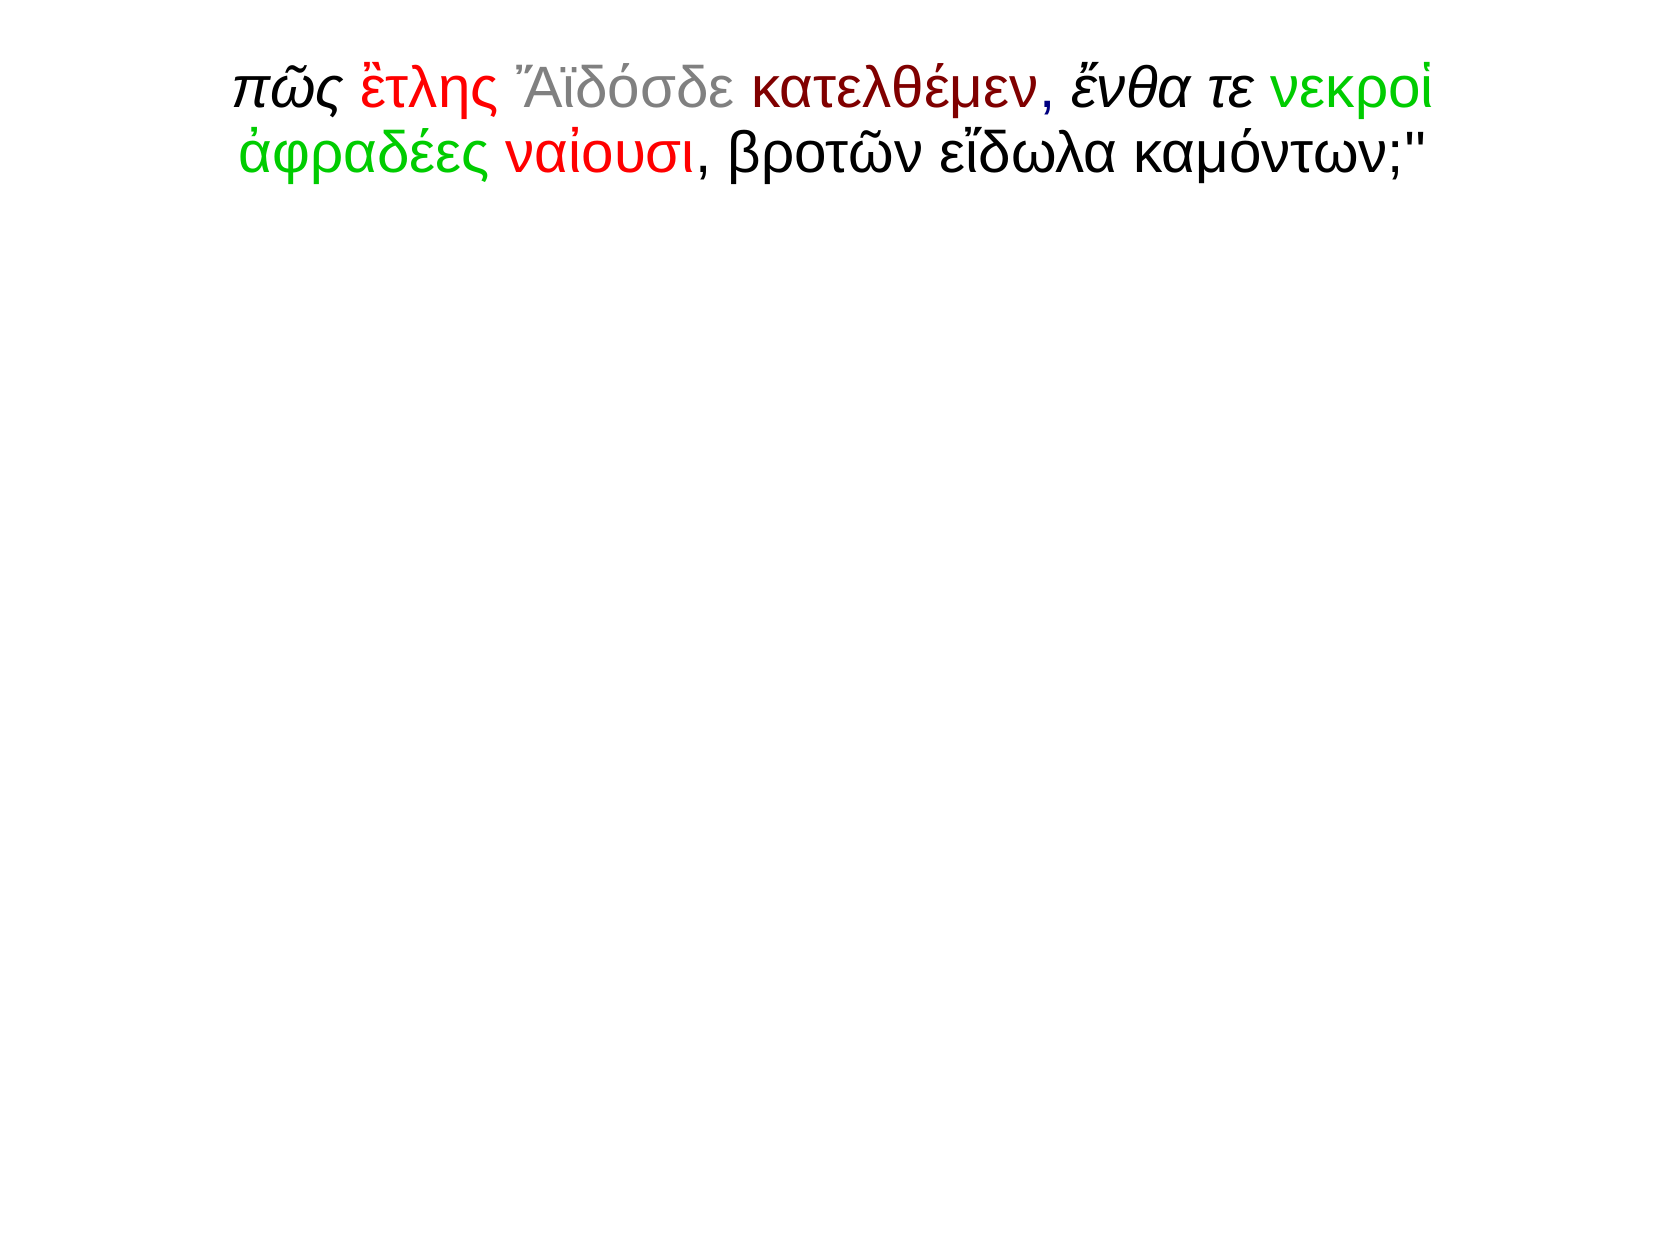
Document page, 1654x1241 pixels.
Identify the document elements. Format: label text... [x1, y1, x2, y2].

text_box πῶς ἒτλης Ἄϊδόσδε κατελθέμεν, ἔνθα τε νεκροἱ ἀφραδέες ναἰουσι, βροτῶν εἴδωλα καμόντων;'' [59, 47, 1607, 827]
